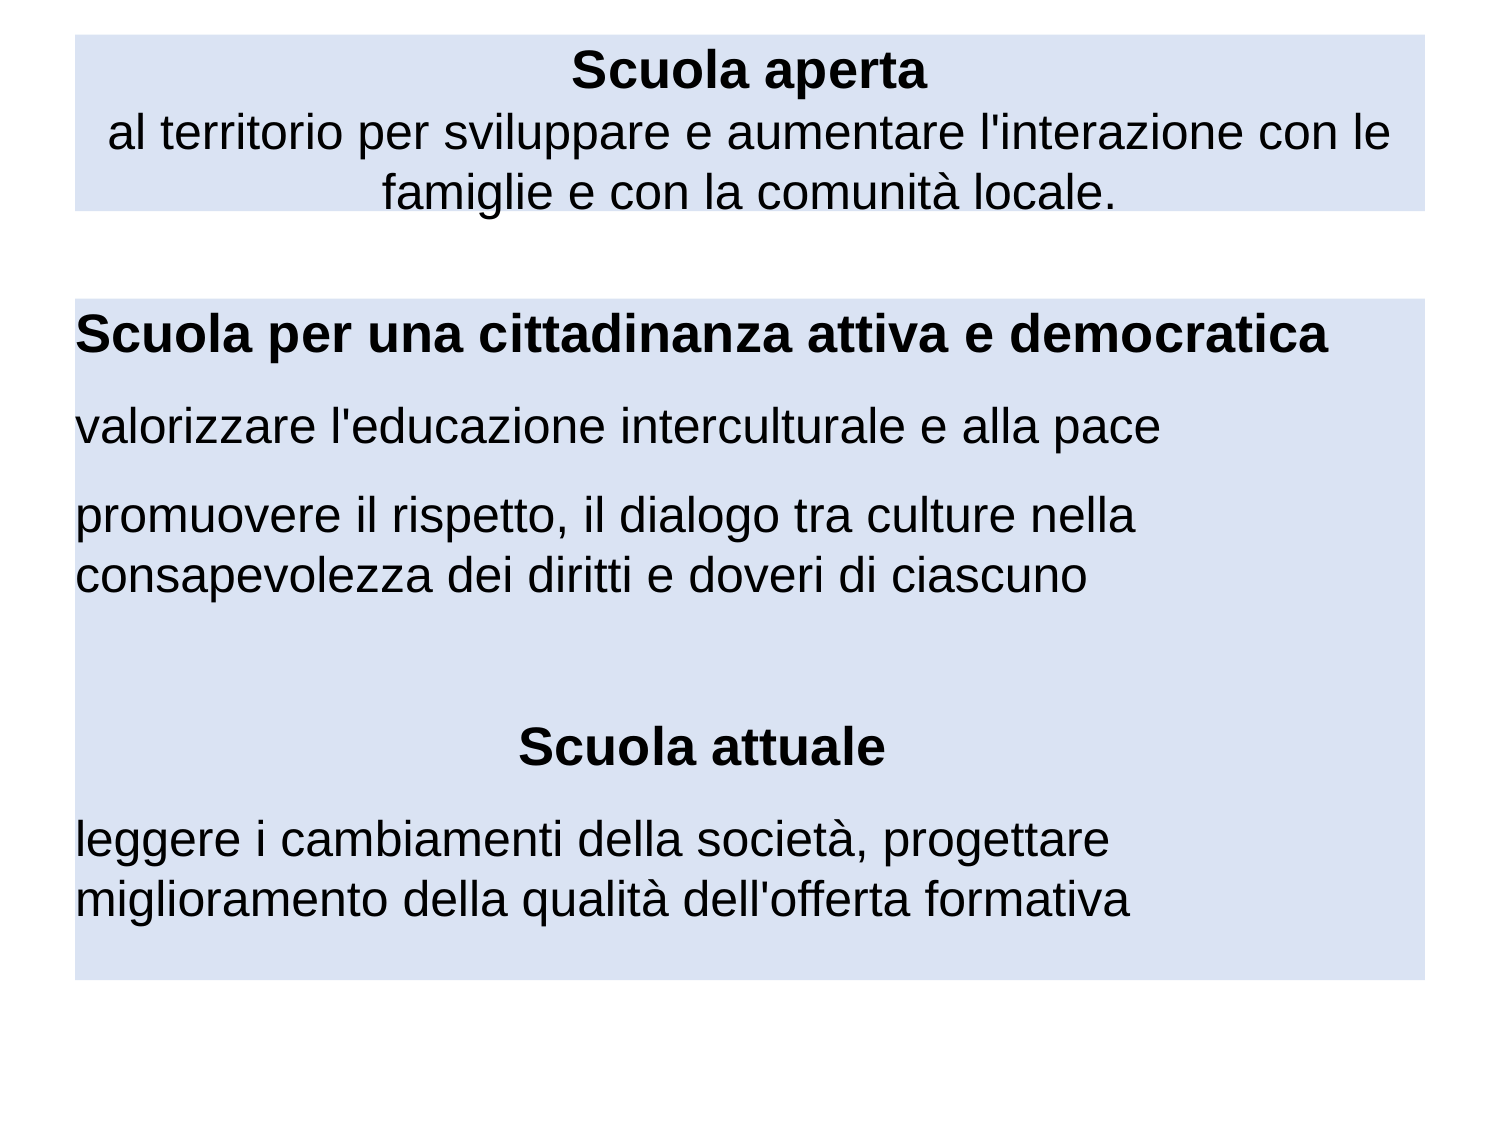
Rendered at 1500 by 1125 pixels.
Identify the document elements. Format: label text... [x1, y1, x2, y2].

title Scuola aperta al territorio per sviluppare e aumentare l'interazione con le famiglie e con la comunità locale. [75, 34, 1425, 212]
list Scuola per una cittadinanza attiva e democratica valorizzare l'educazione interculturale e alla pace promuovere il rispetto, il dialogo tra culture nella consapevolezza dei diritti e doveri di ciascuno Scuola attuale leggere i cambiamenti della società, progettare miglioramento della qualità dell'offerta formativa [75, 298, 1425, 981]
